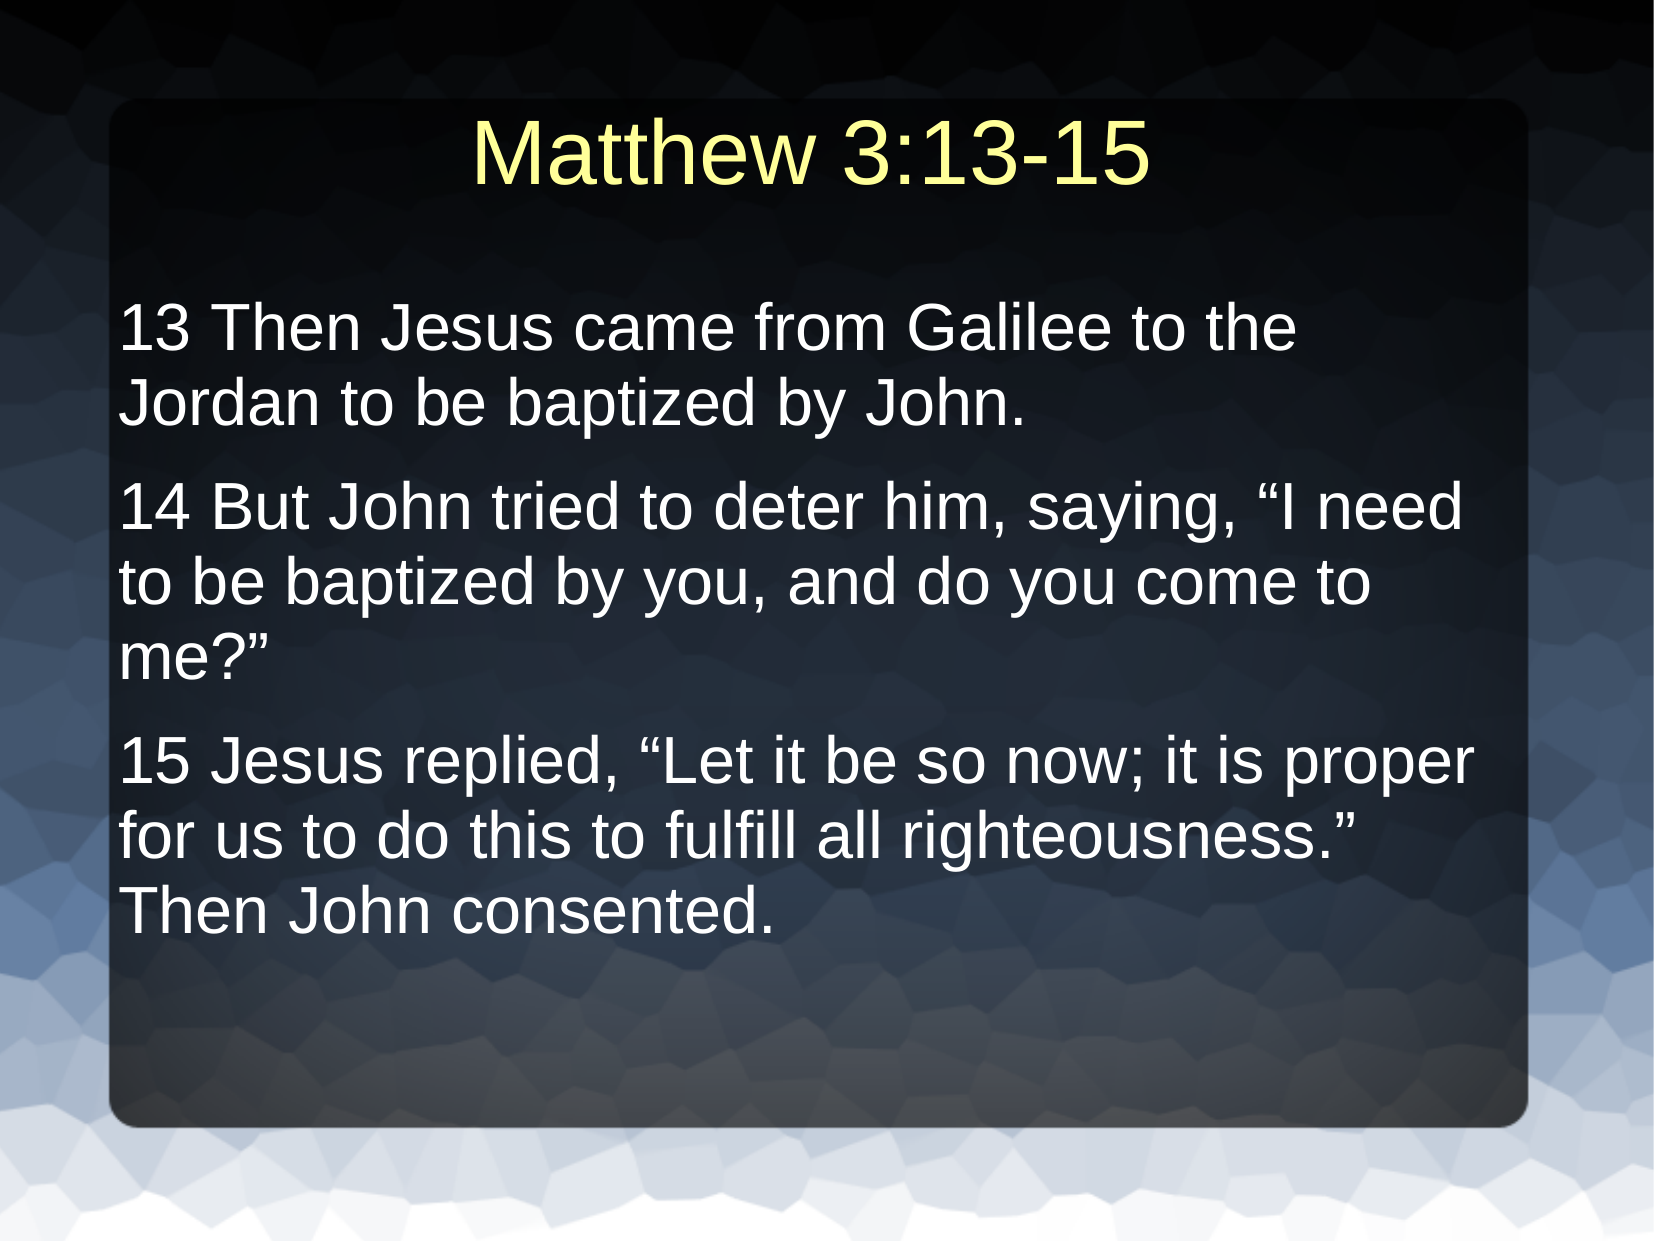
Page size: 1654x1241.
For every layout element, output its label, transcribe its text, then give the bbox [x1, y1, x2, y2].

list 13 Then Jesus came from Galilee to the Jordan to be baptized by John. 14 But John tried to deter him, saying, “I need to be baptized by you, and do you come to me?” 15 Jesus replied, “Let it be so now; it is proper for us to do this to fulfill all righteousness.” Then John consented. [118, 290, 1506, 1109]
title Matthew 3:13-15 [118, 49, 1506, 257]
picture [0, 0, 1654, 1241]
